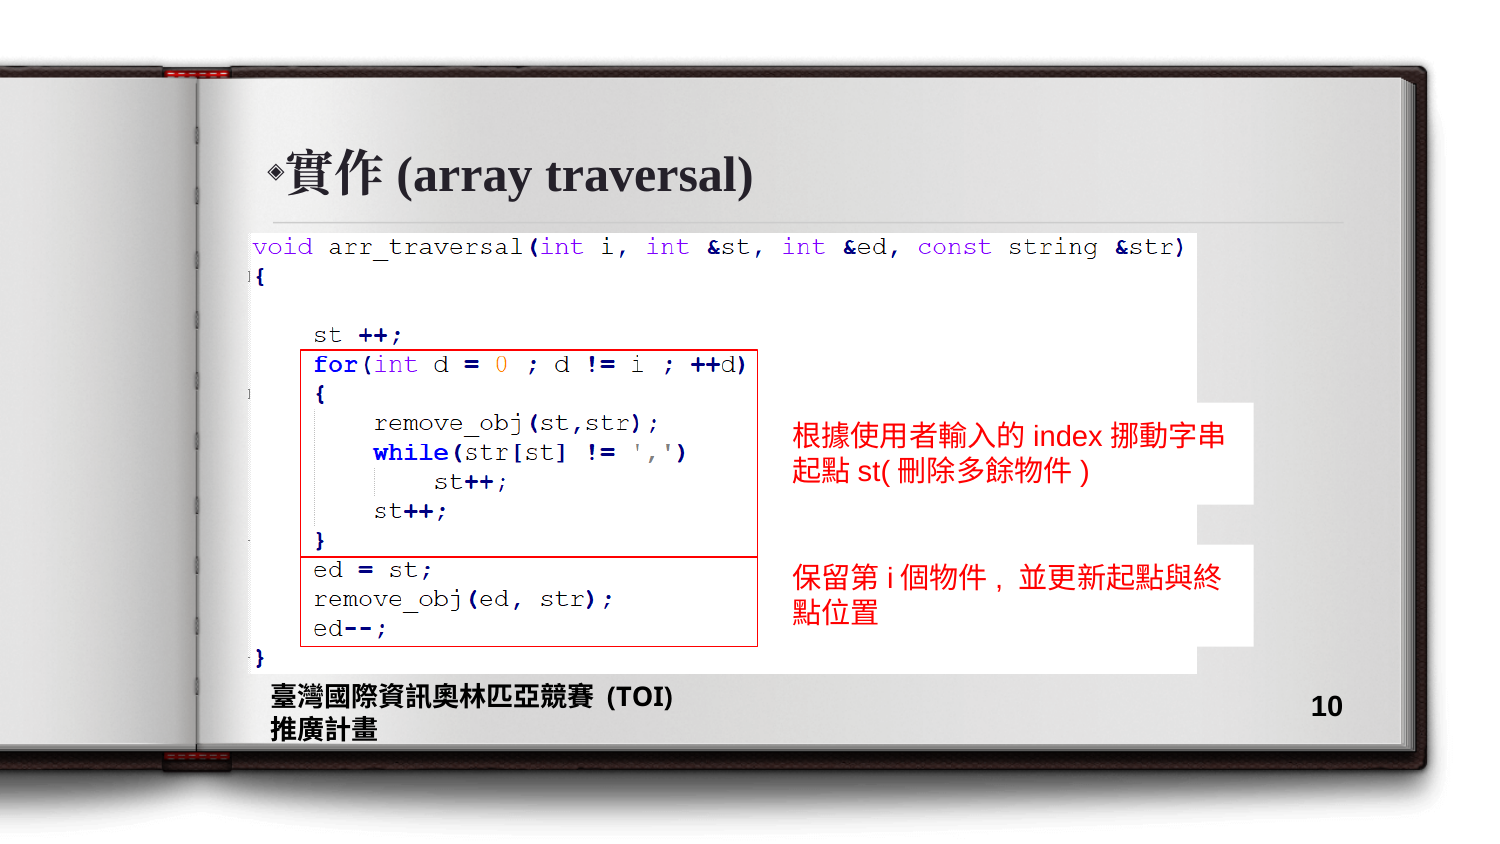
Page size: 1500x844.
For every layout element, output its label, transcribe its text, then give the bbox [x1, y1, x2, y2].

text_box 根據使用者輸入的index挪動字串起點st(刪除多餘物件) [777, 402, 1254, 505]
picture [248, 233, 1197, 674]
text_box ‹#› [1295, 672, 1386, 737]
text_box 保留第i個物件, 並更新起點與終點位置 [777, 544, 1254, 647]
text_box 實作(array traversal) [252, 126, 1194, 216]
